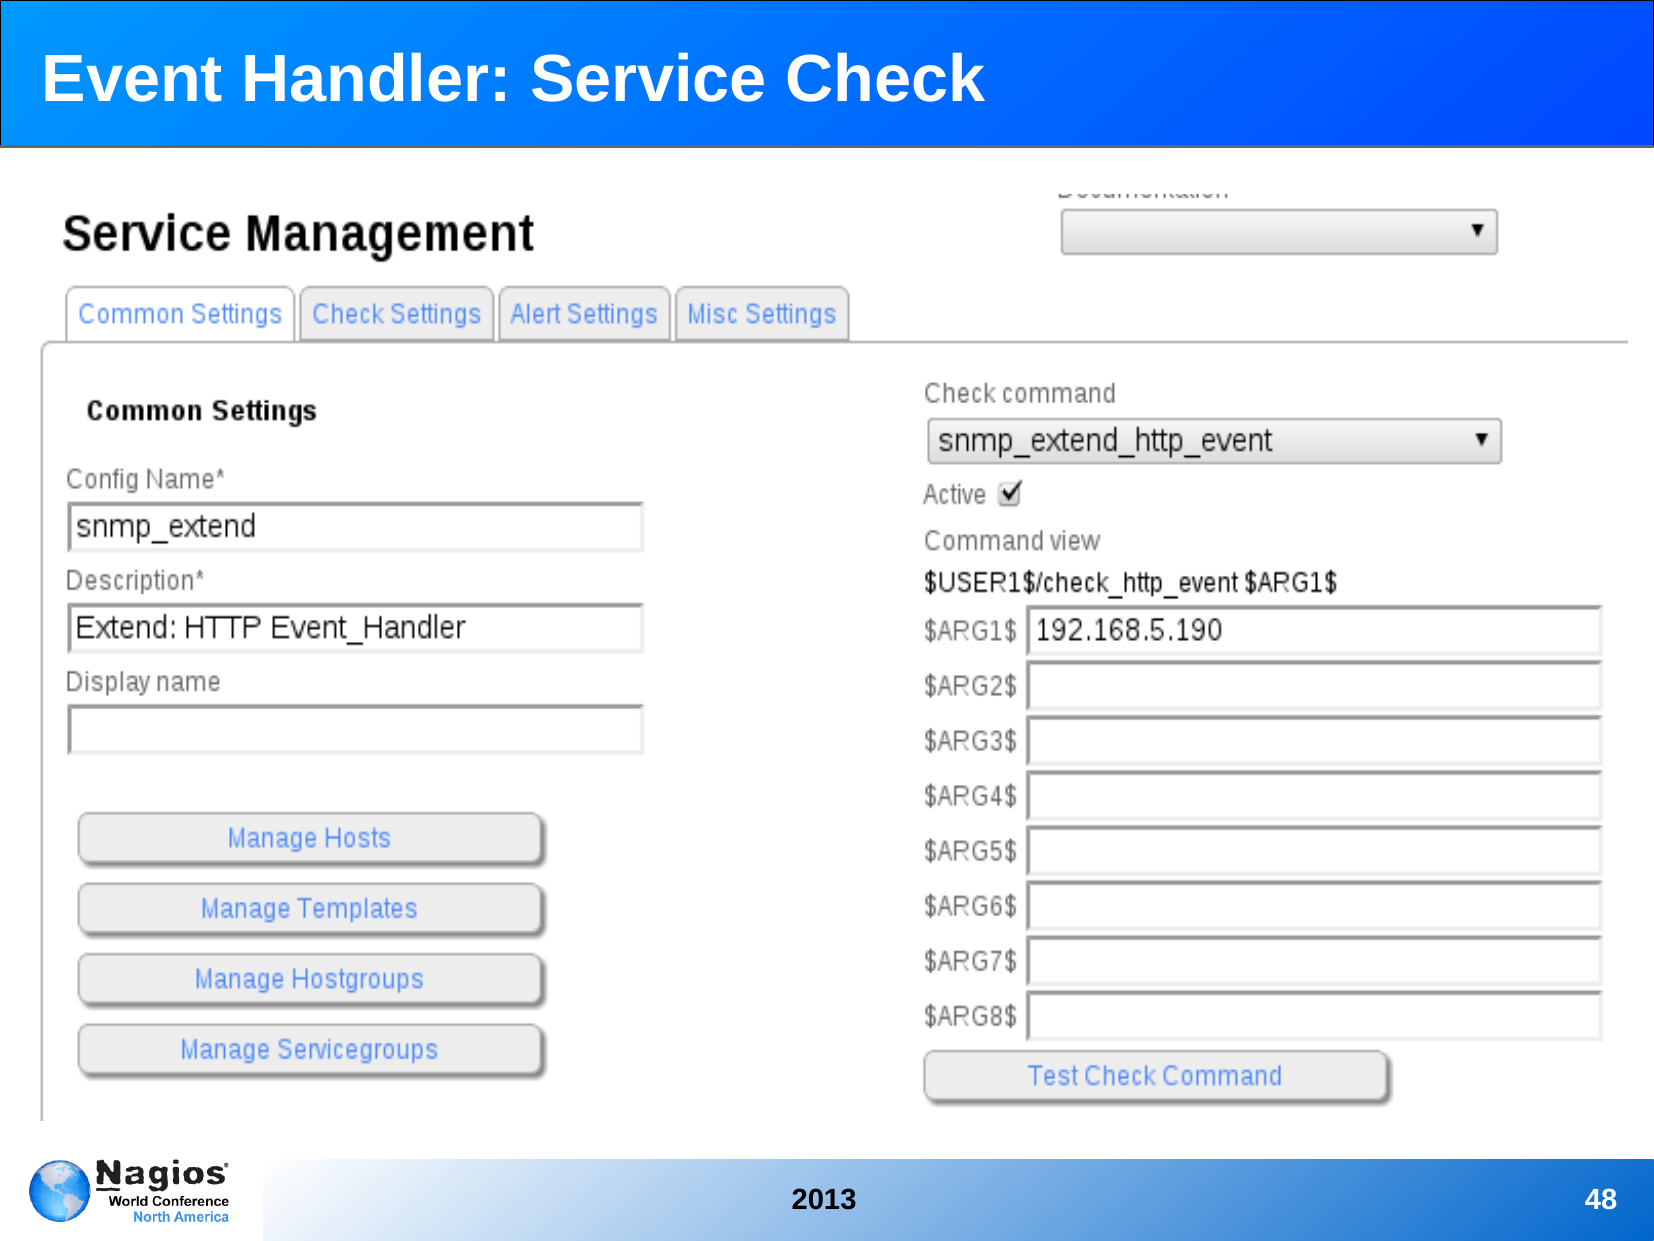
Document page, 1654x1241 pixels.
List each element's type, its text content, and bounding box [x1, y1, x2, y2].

picture [29, 1159, 229, 1235]
picture [31, 194, 1628, 1121]
title Event Handler: Service Check [41, 29, 1638, 127]
